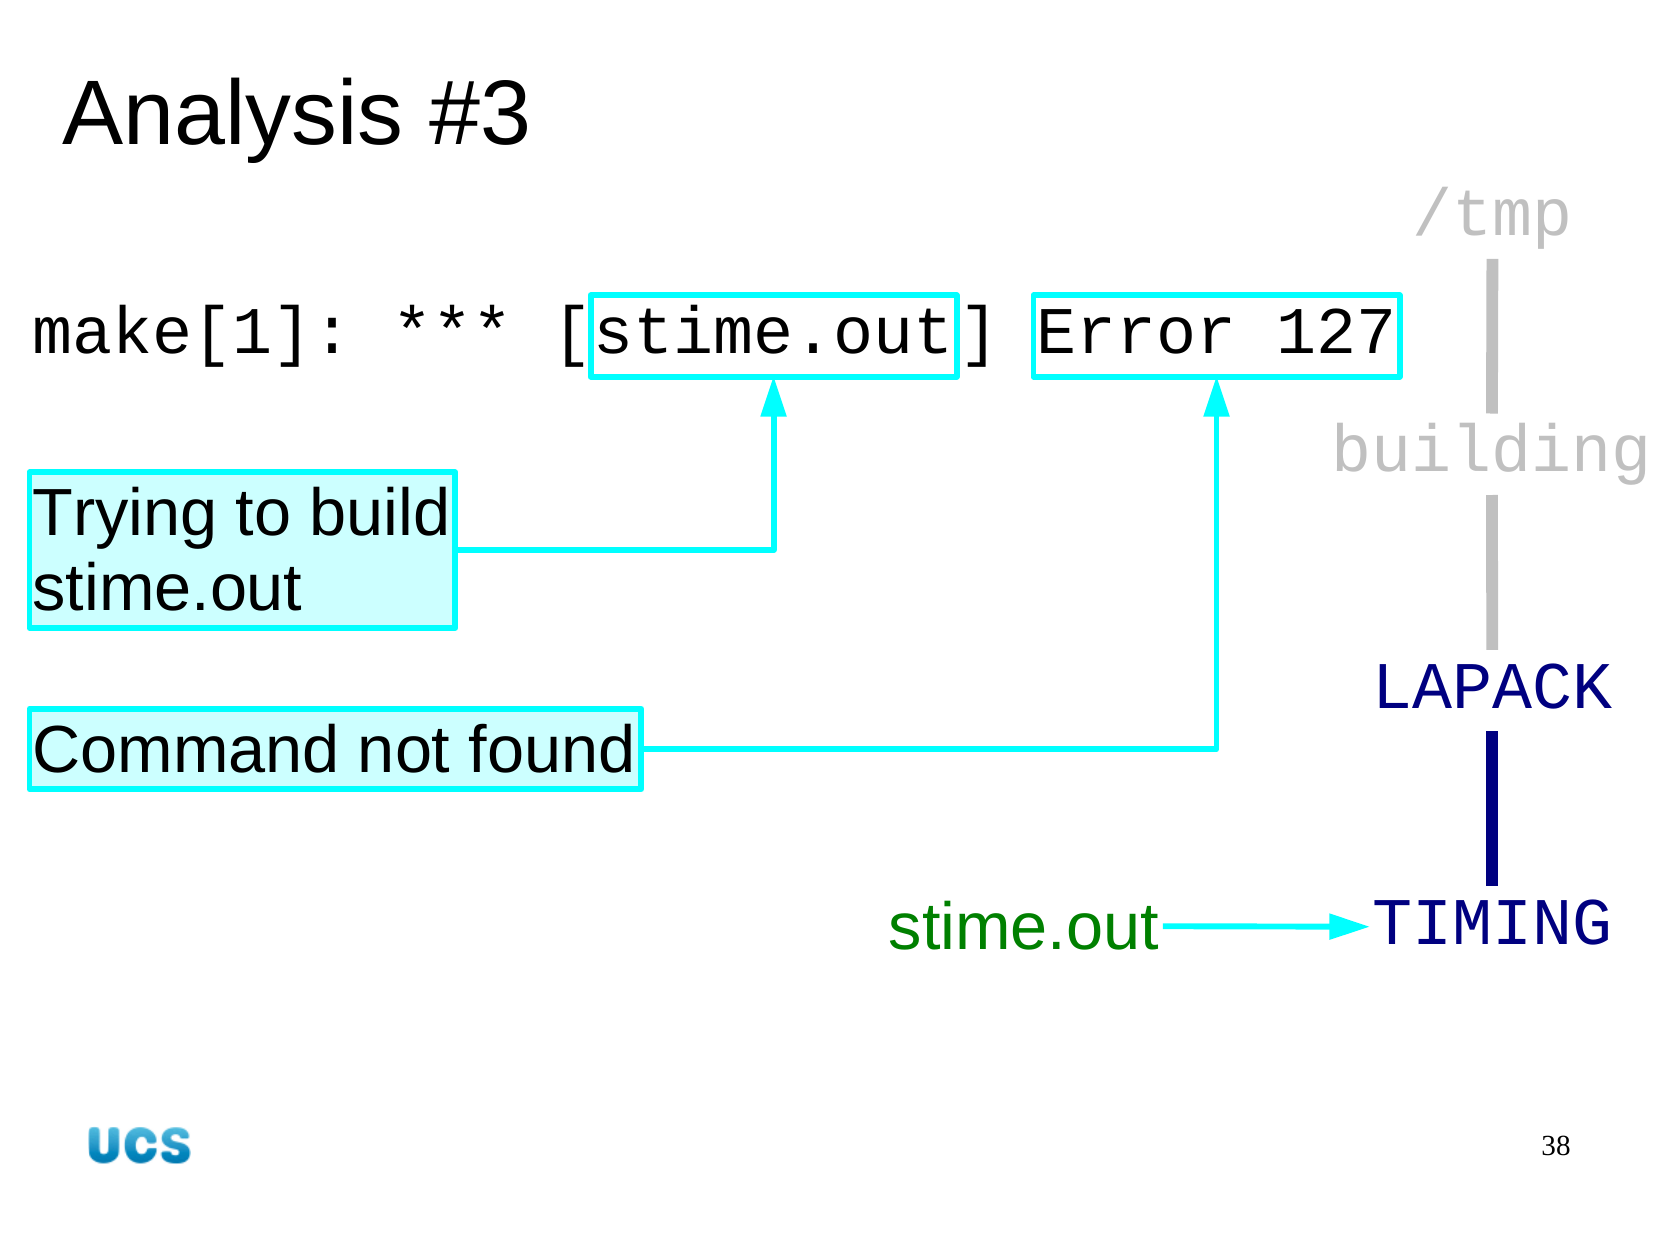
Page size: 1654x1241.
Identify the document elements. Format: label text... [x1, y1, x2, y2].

text_box make[1]: *** [ [29, 295, 588, 377]
text_box stime.out [885, 885, 1163, 967]
text_box LAPACK [1369, 649, 1616, 732]
text_box TIMING [1369, 886, 1616, 968]
picture [88, 1126, 191, 1165]
text_box stime.out [590, 295, 957, 377]
text_box Trying to build stime.out [29, 472, 456, 628]
text_box building [1328, 413, 1654, 496]
text_box Analysis #3 [59, 59, 535, 168]
text_box Command not found [29, 708, 642, 790]
text_box ] [960, 295, 1003, 377]
text_box Error 127 [1033, 295, 1400, 377]
text_box /tmp [1409, 177, 1576, 259]
